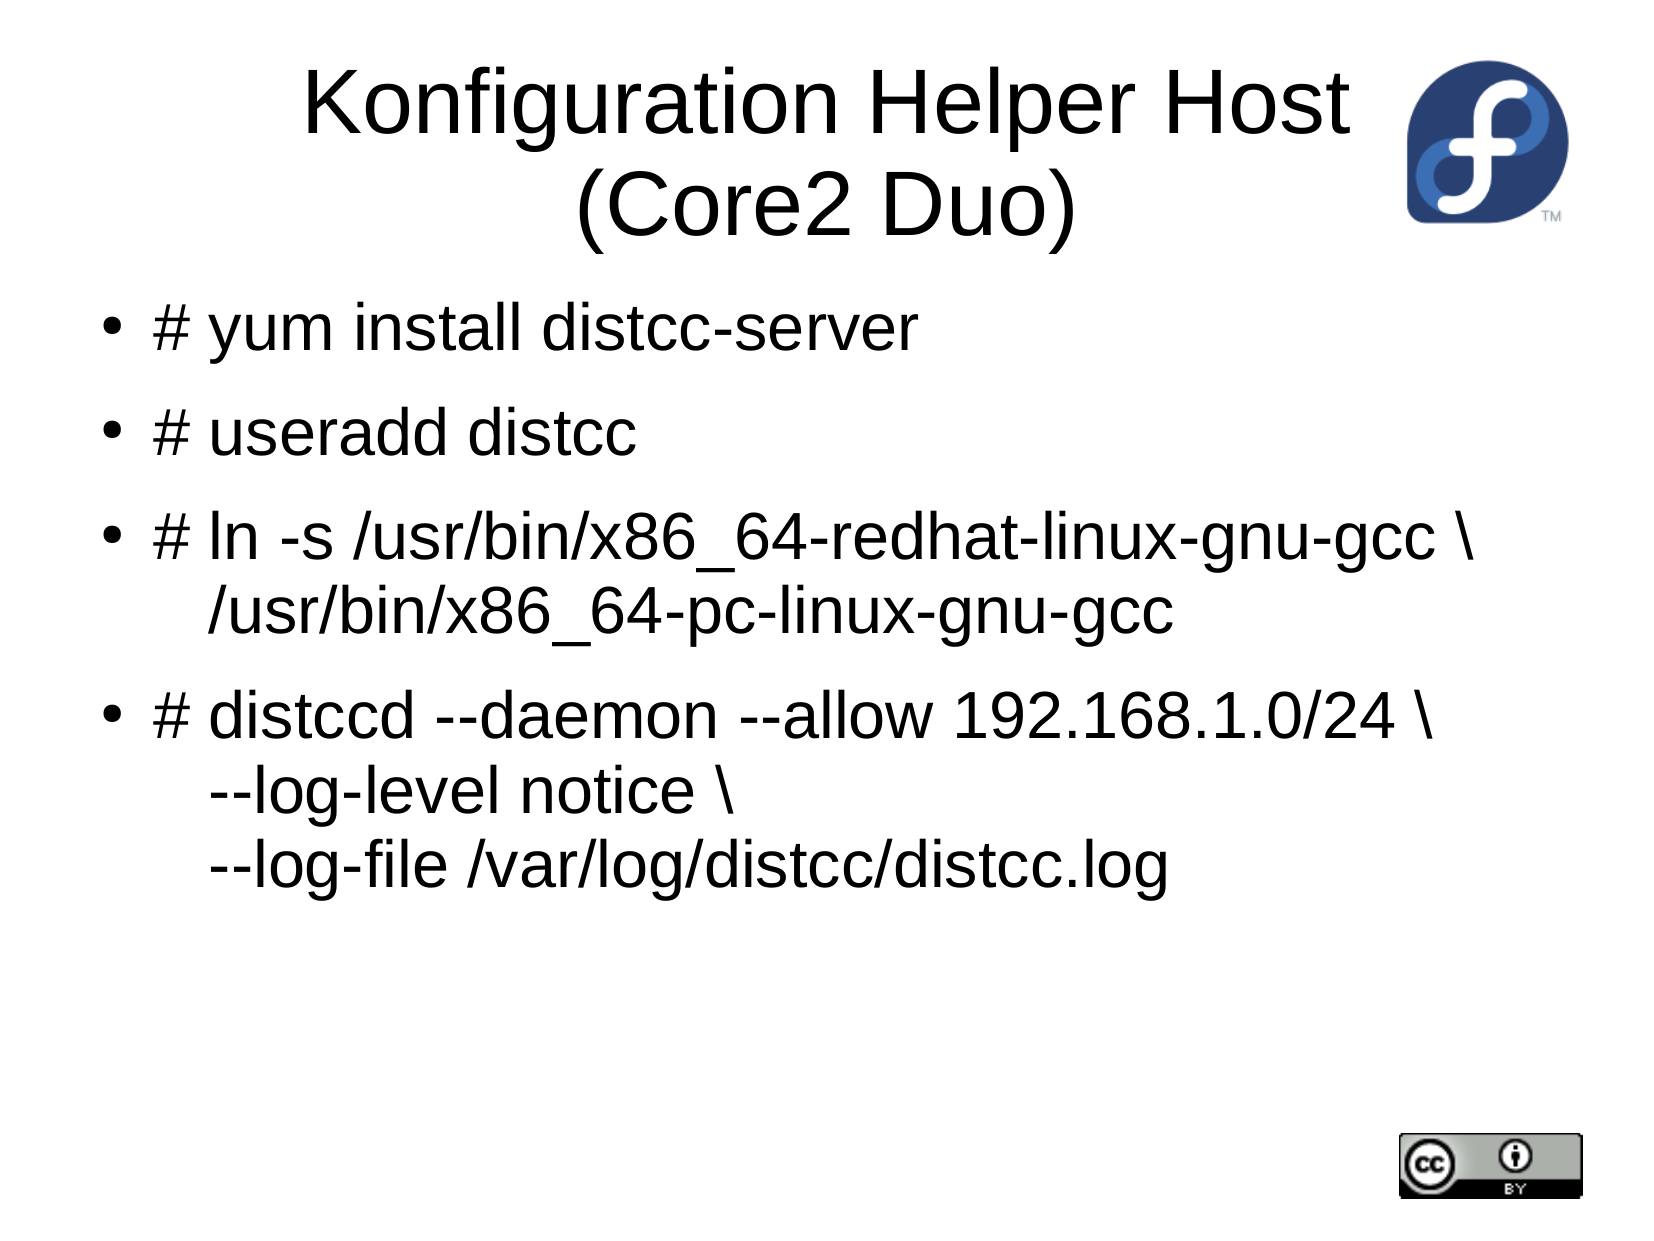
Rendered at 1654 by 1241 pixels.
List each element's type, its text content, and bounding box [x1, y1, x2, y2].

picture [1405, 58, 1571, 225]
title Konfiguration Helper Host (Core2 Duo) [82, 49, 1571, 257]
list # yum install distcc-server # useradd distcc # ln -s /usr/bin/x86_64-redhat-linux-gnu-gcc \ /usr/bin/x86_64-pc-linux-gnu-gcc # distccd --daemon --allow 192.168.1.0/24 \ --log-level notice \ --log-file /var/log/distcc/distcc.log [82, 290, 1571, 1010]
picture [1399, 1133, 1583, 1199]
